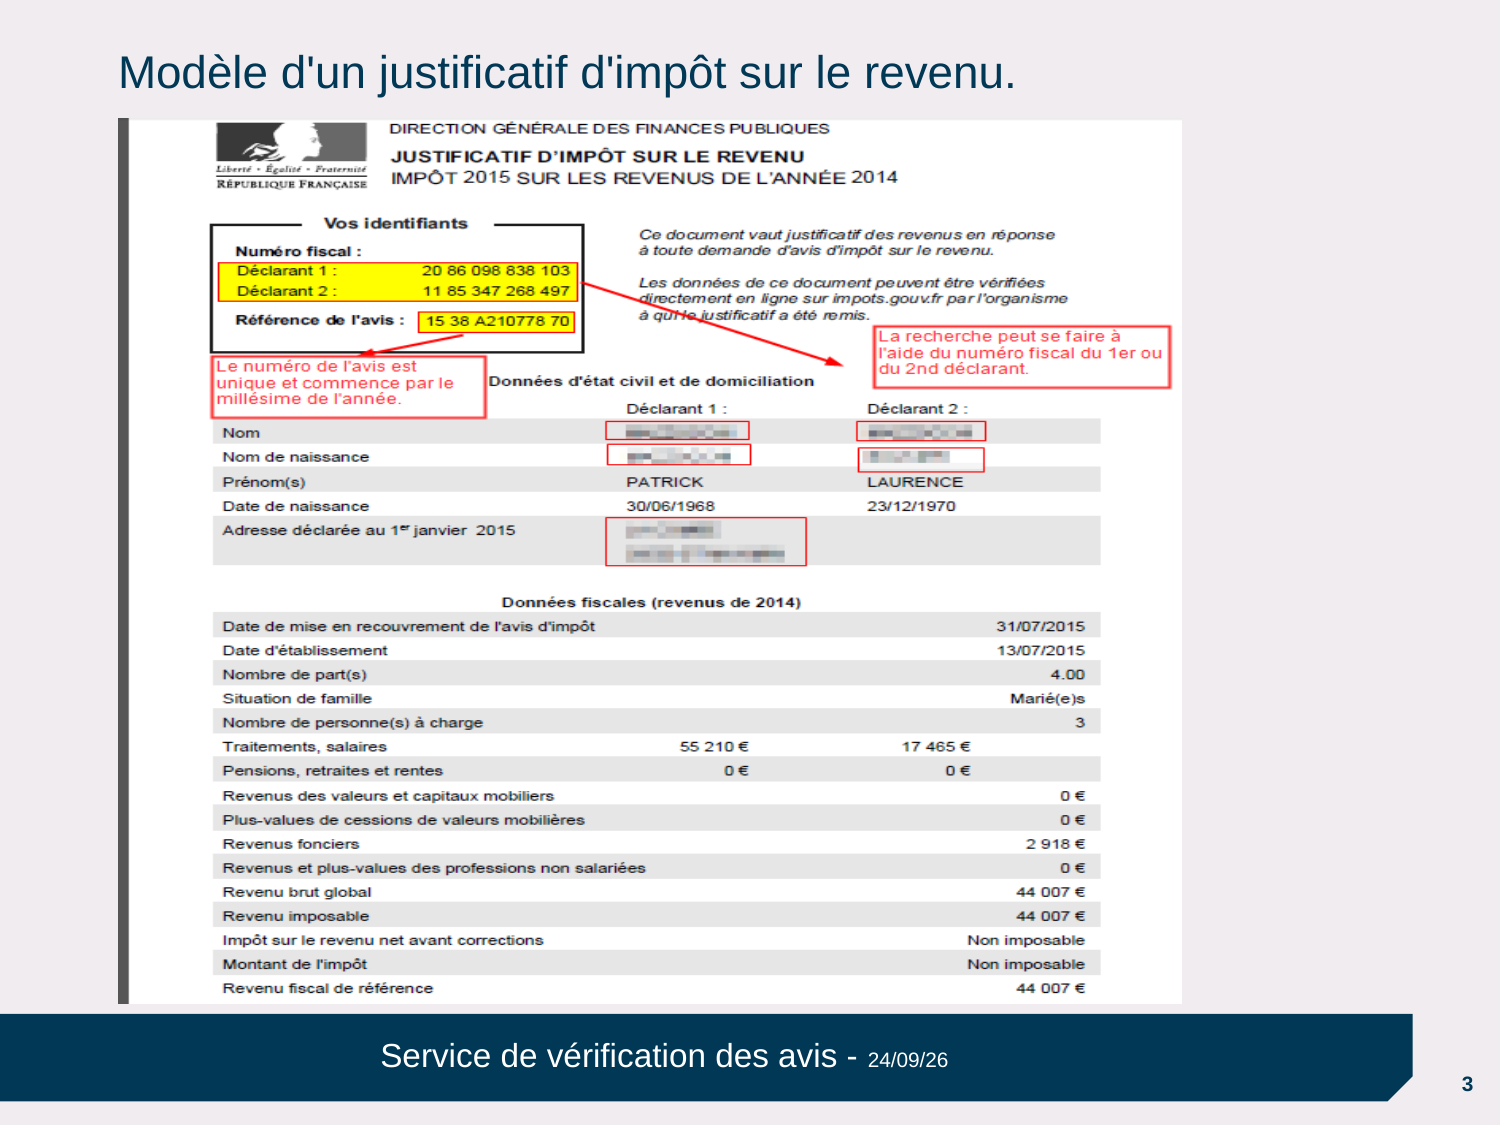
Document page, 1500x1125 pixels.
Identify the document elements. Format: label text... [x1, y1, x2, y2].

title Modèle d'un justificatif d'impôt sur le revenu. [118, 29, 1434, 170]
picture [118, 118, 1182, 1004]
